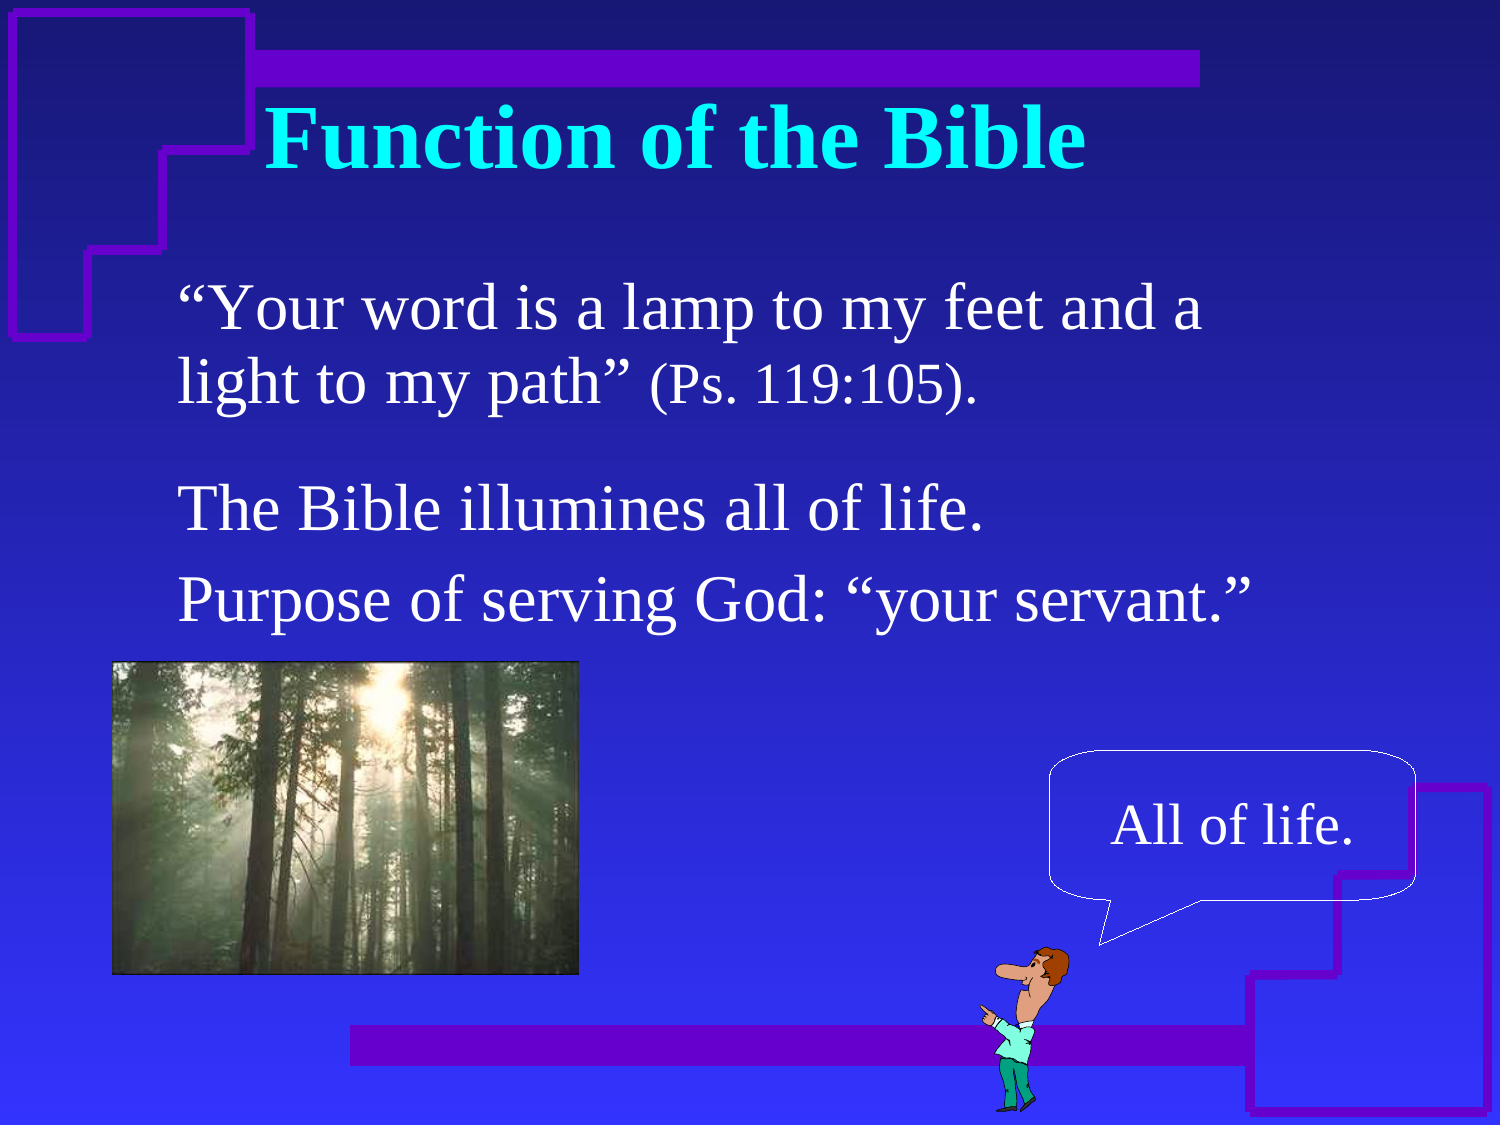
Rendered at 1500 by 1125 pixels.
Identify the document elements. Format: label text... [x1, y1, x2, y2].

text_box All of life. [1049, 750, 1416, 946]
title Function of the Bible [249, 74, 1450, 201]
text_box “Your word is a lamp to my feet and a light to my path” (Ps. 119:105). [162, 262, 1313, 426]
picture [112, 661, 579, 976]
list The Bible illumines all of life. Purpose of serving God: “your servant.” [162, 463, 1450, 738]
chart [979, 946, 1070, 1113]
